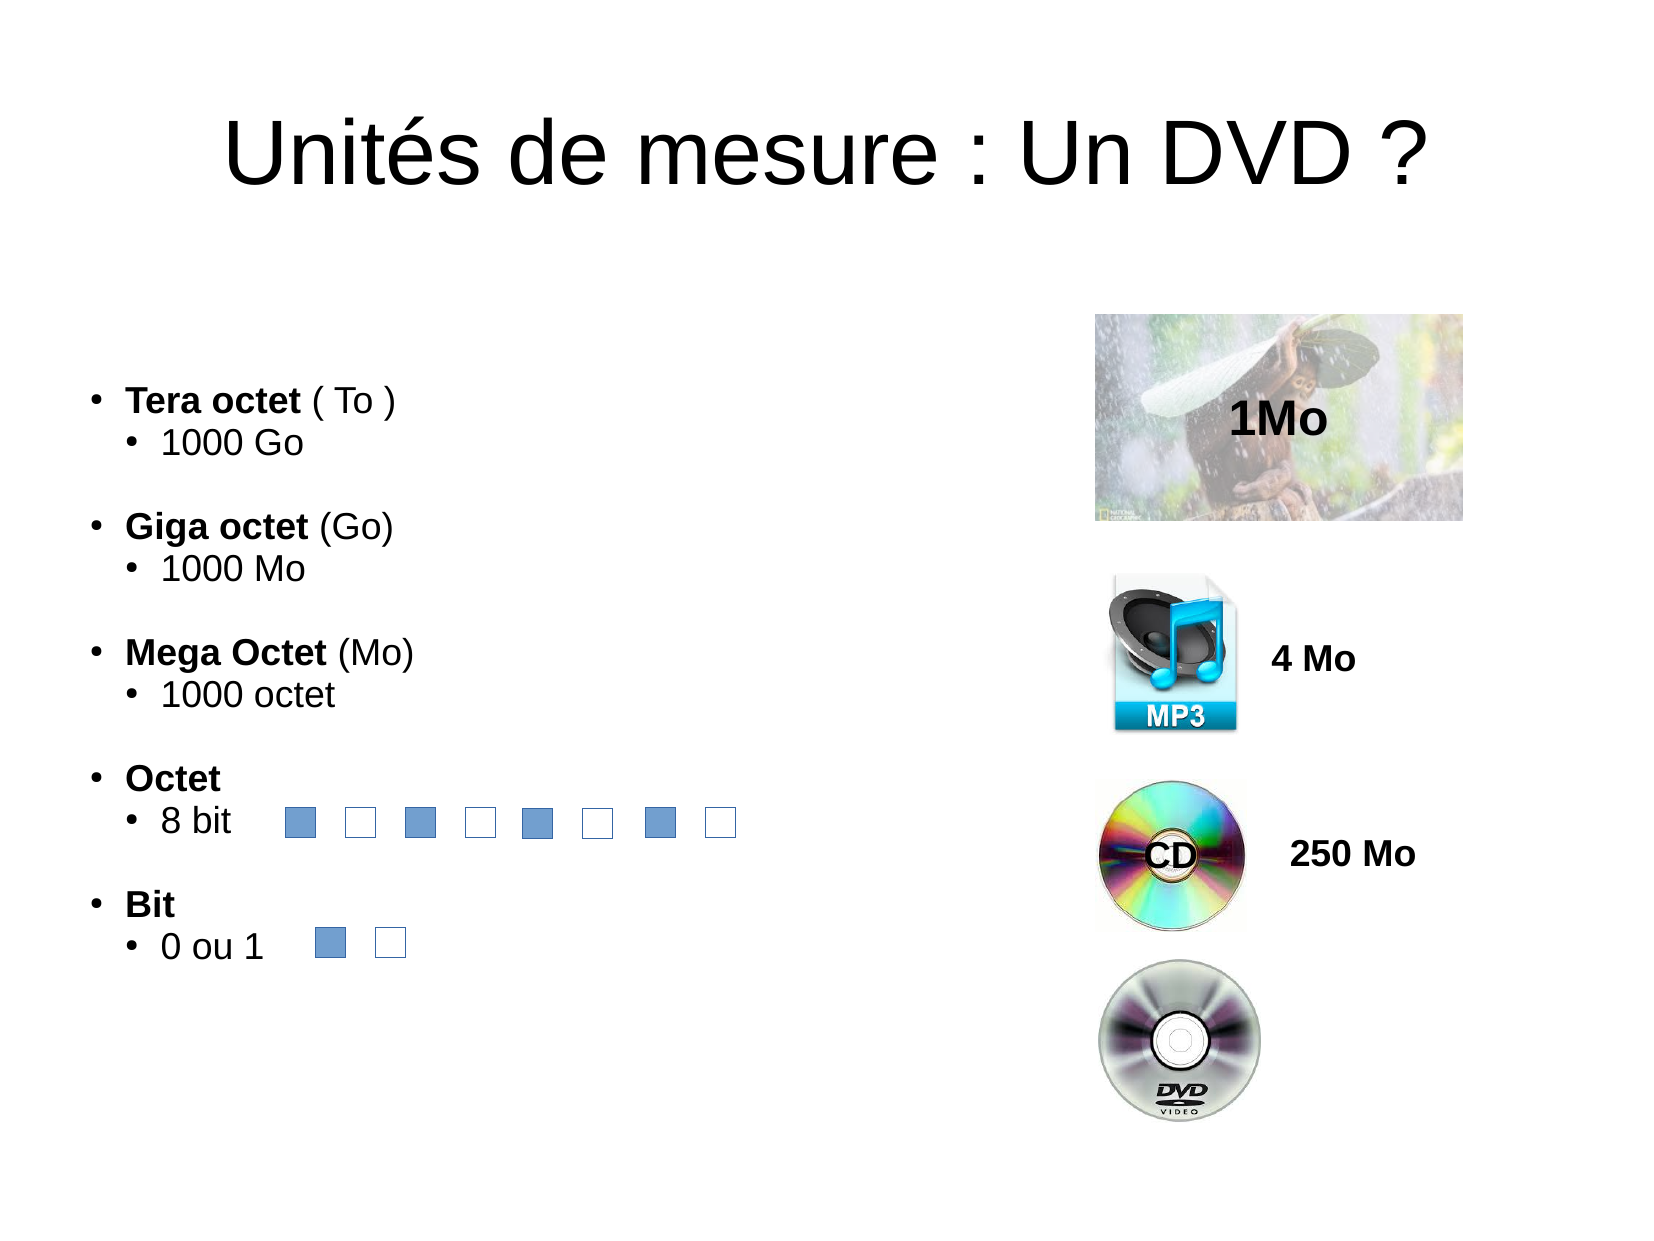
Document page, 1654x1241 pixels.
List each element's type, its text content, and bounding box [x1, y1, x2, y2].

text_box 4 Mo [1256, 630, 1456, 687]
title Unités de mesure : Un DVD ? [82, 49, 1571, 257]
text_box [522, 808, 553, 839]
picture [1095, 779, 1247, 932]
text_box [645, 807, 676, 838]
text_box [285, 807, 316, 838]
picture [1098, 959, 1261, 1125]
text_box [315, 927, 346, 958]
text_box 250 Mo [1275, 825, 1474, 882]
picture [1095, 573, 1257, 736]
text_box [405, 807, 436, 838]
picture [1095, 315, 1463, 521]
text_box Tera octet ( To ) 1000 Go Giga octet (Go) 1000 Mo Mega Octet (Mo) 1000 octet Octet 8 bit Bit 0 ou 1 [75, 372, 430, 976]
